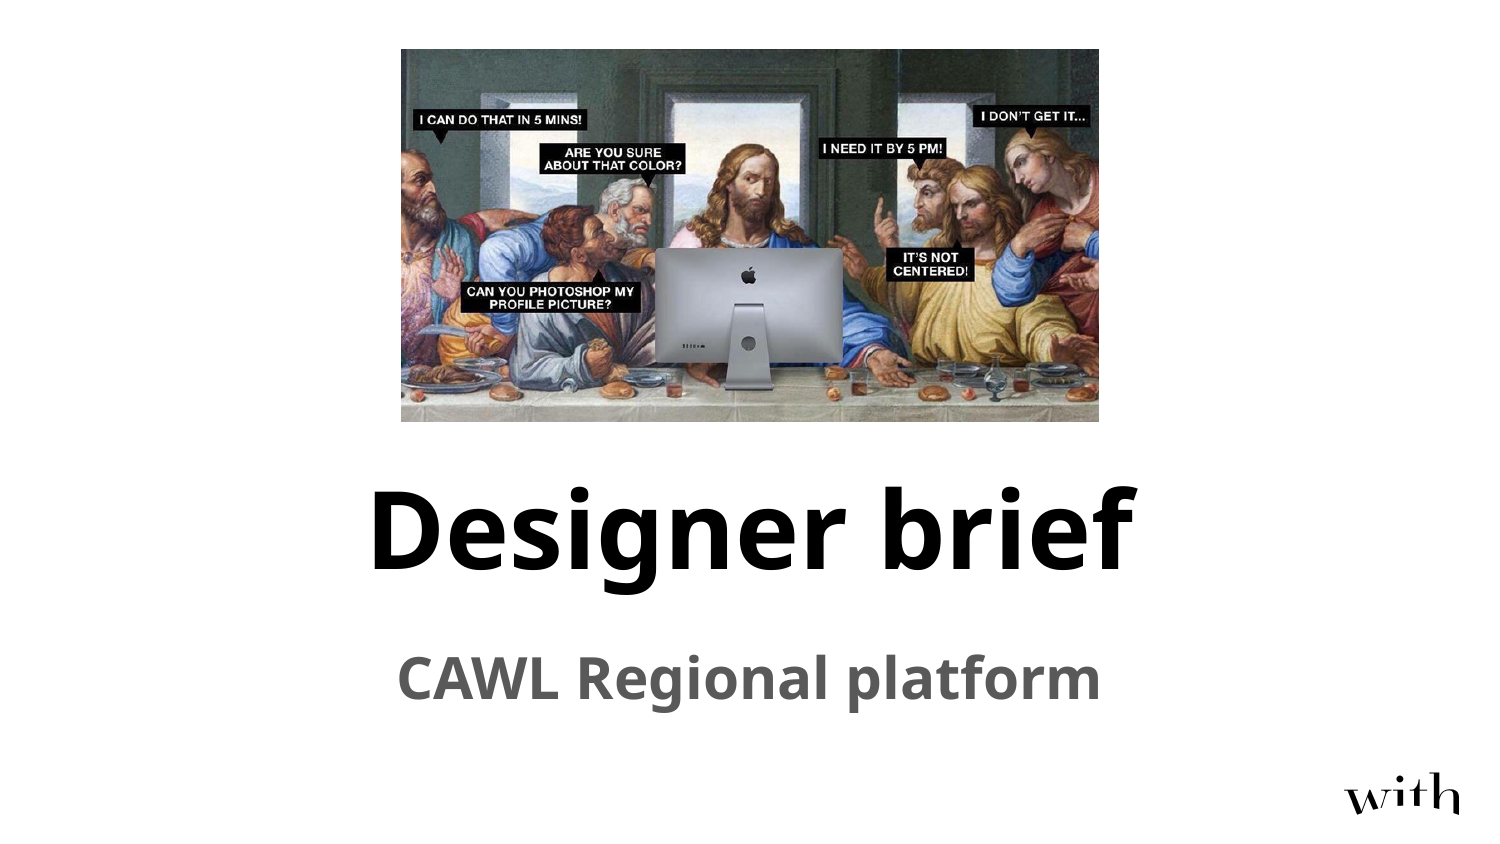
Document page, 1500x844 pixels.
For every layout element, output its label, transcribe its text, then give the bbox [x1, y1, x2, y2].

title Designer brief [51, 421, 1449, 617]
picture [1306, 769, 1500, 816]
subtitle CAWL Regional platform [51, 622, 1449, 753]
picture [401, 49, 1099, 422]
